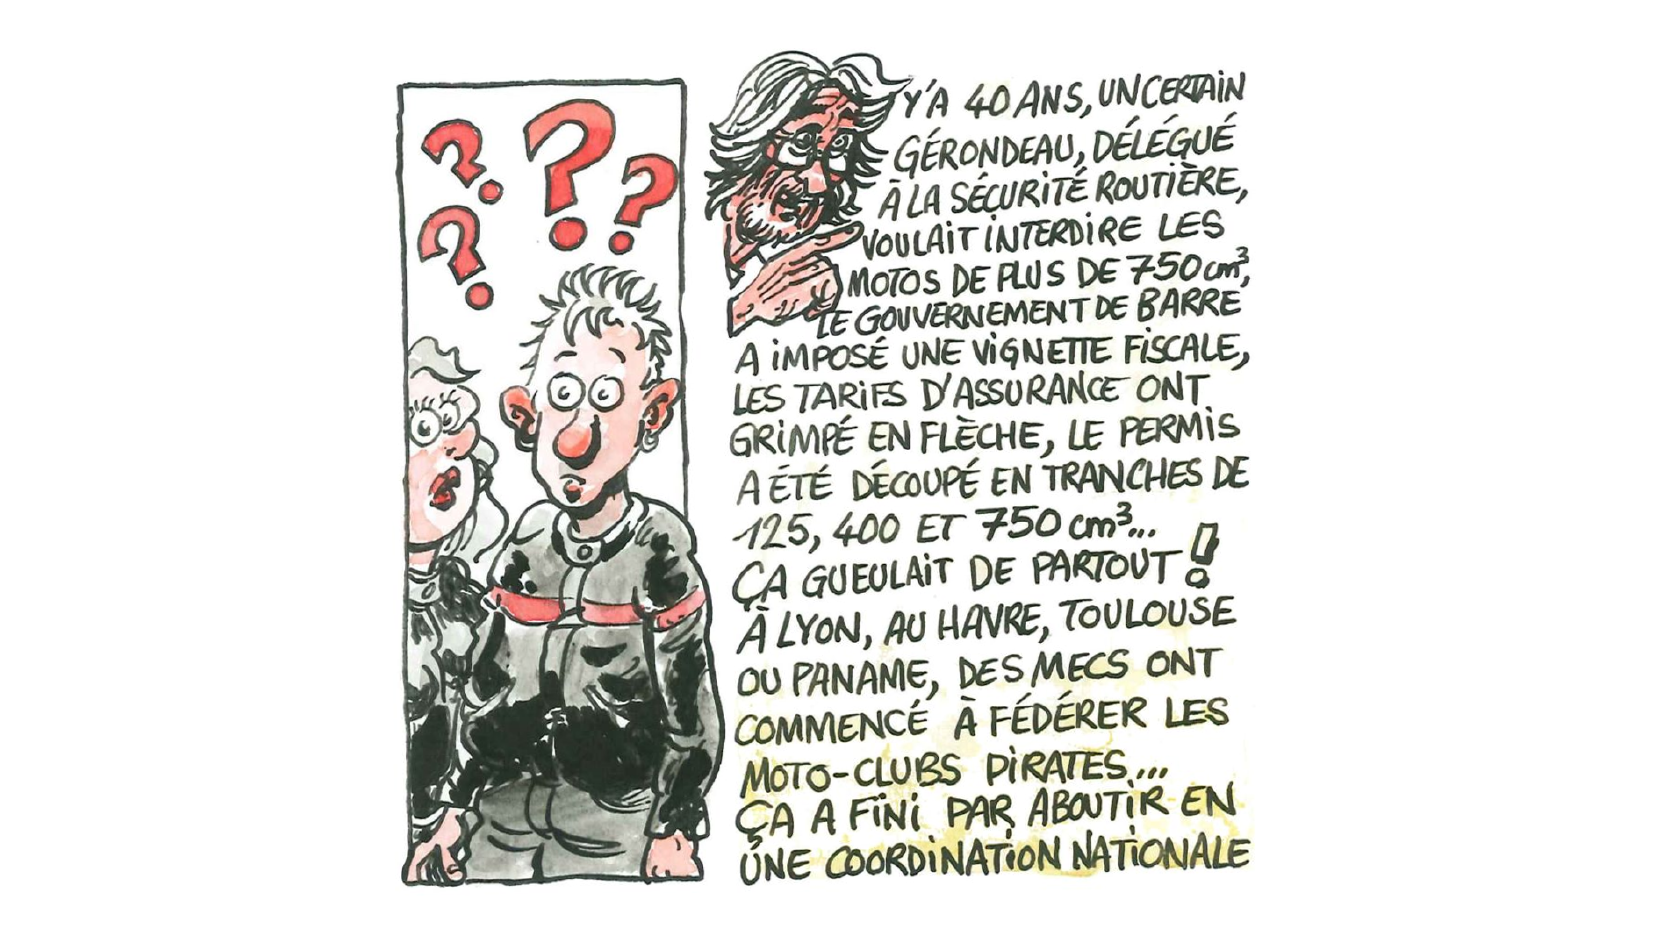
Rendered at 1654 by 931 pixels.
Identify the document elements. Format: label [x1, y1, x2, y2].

picture [386, 42, 1284, 901]
